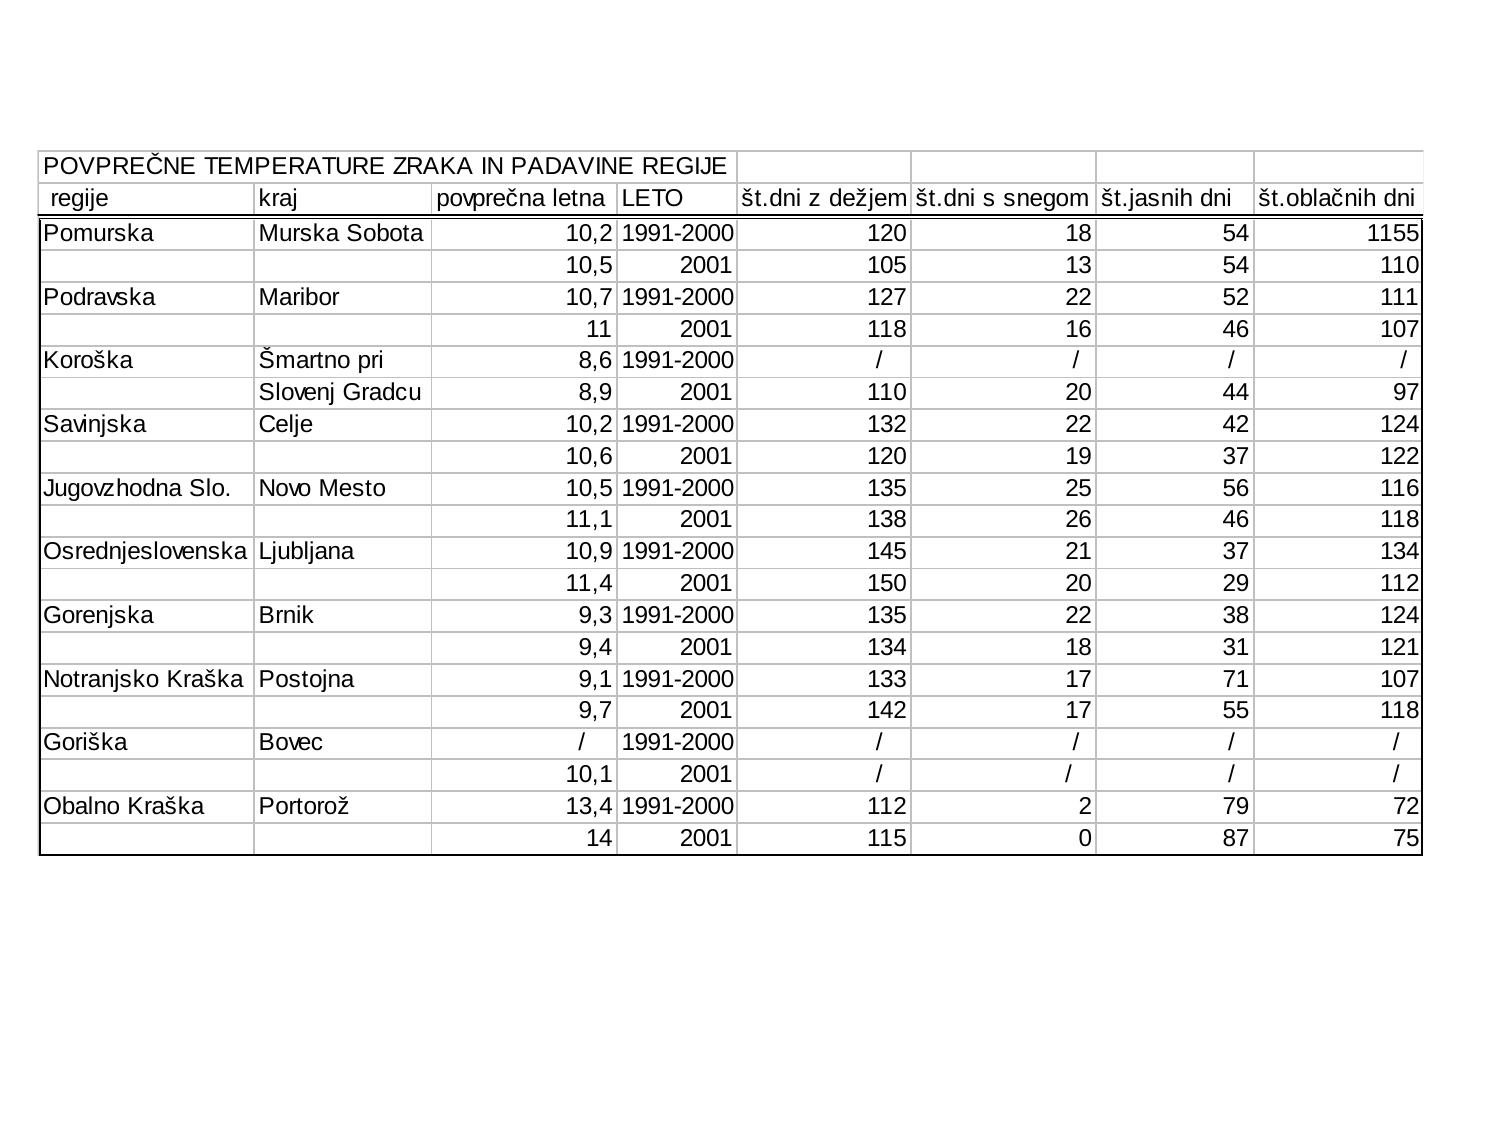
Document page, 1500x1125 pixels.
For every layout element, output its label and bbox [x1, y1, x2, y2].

chart [37, 150, 1426, 858]
